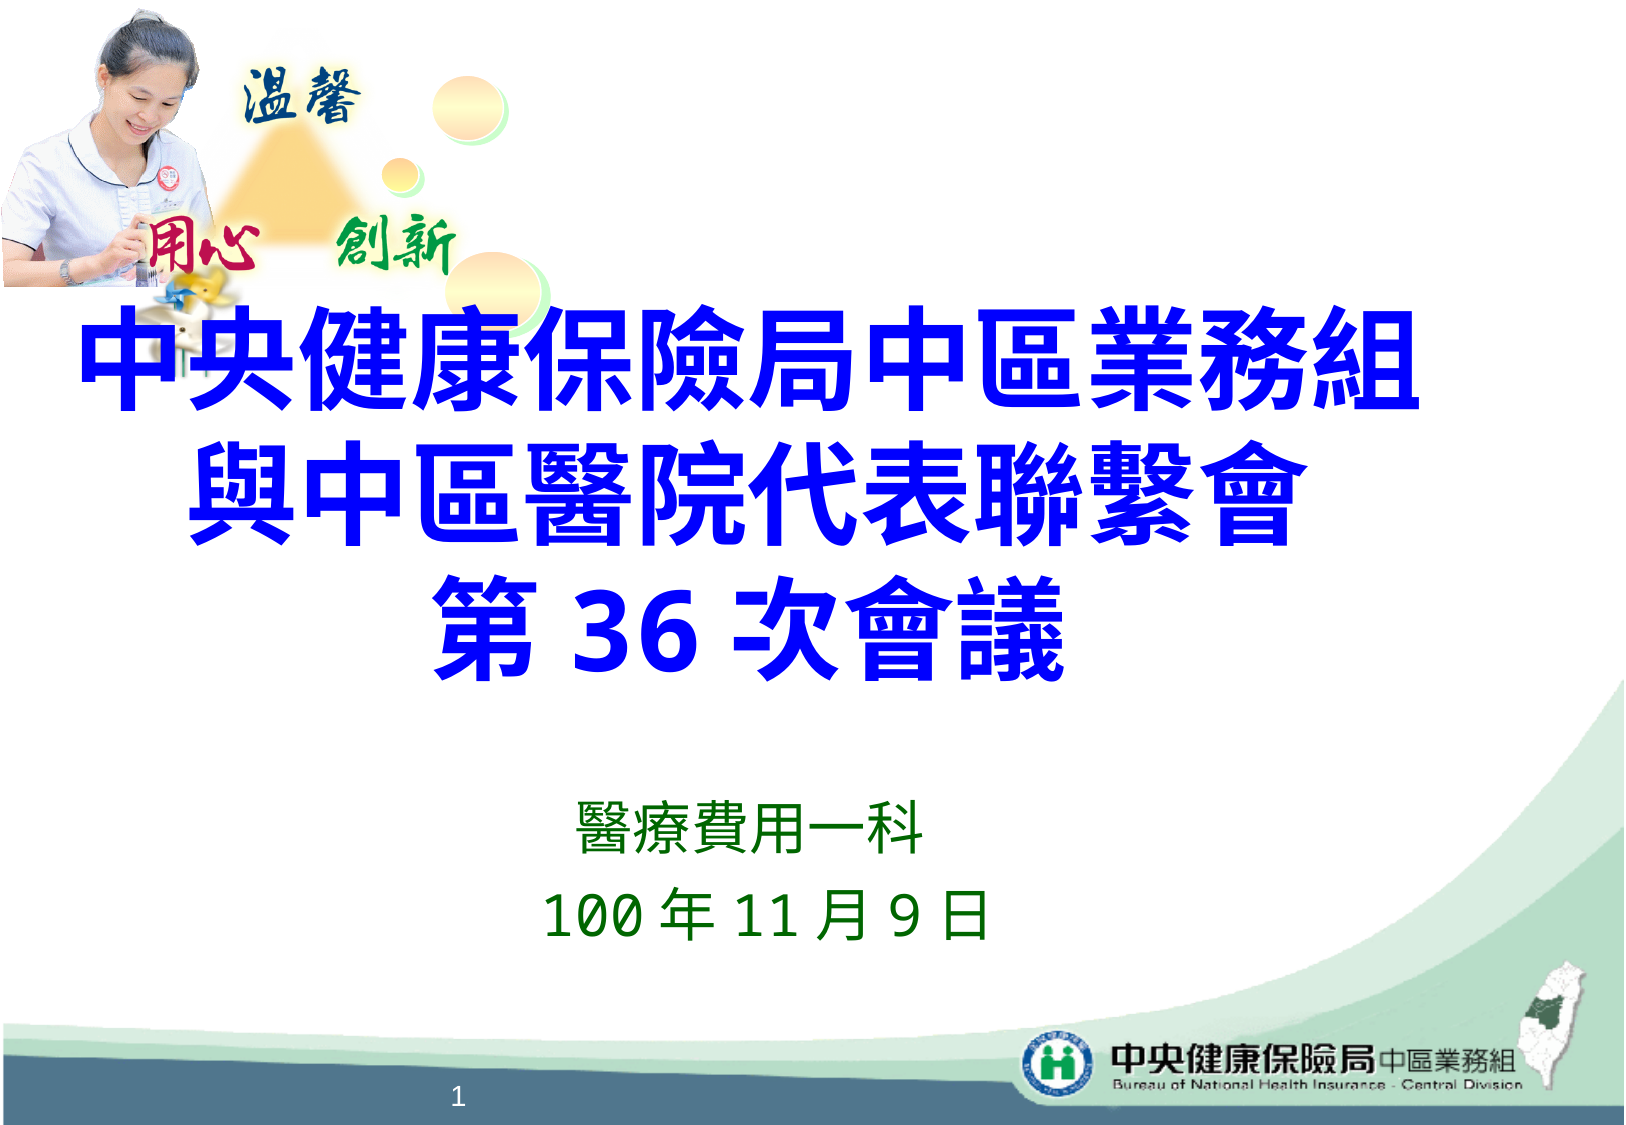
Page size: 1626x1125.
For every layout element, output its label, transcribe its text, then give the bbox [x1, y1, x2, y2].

text_box [435, 1065, 815, 1125]
text_box 醫療費用一科 100年11月9日 [542, 773, 957, 1060]
text_box 中央健康保險局中區業務組與中區醫院代表聯繫會 第36次會議 [39, 281, 1458, 706]
